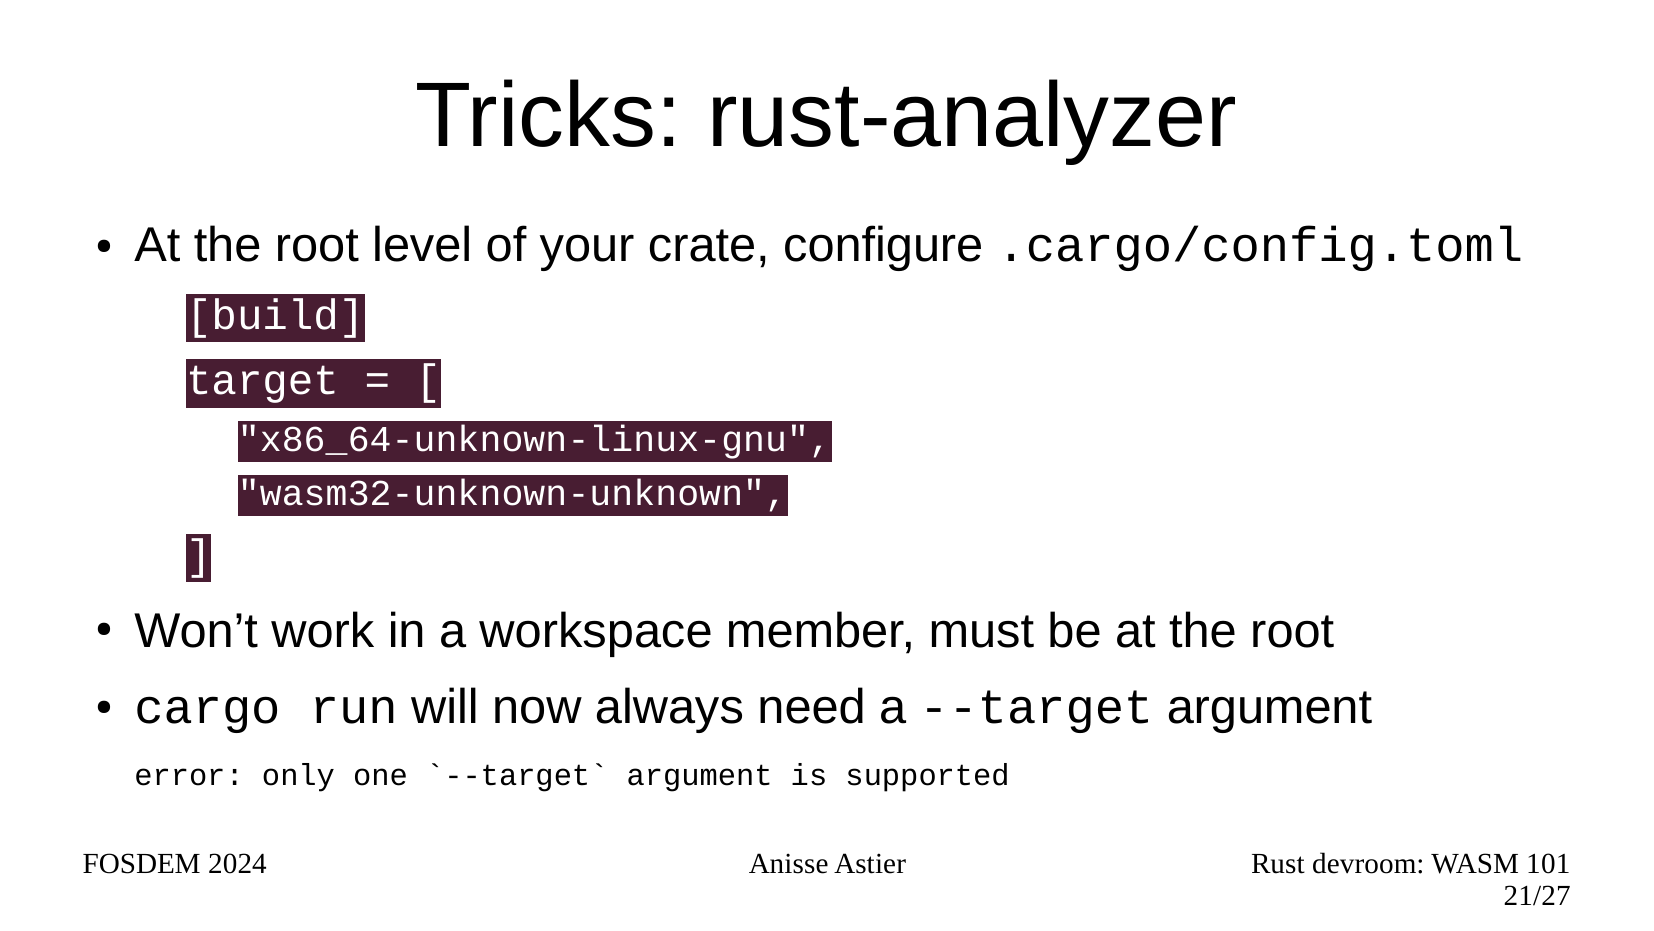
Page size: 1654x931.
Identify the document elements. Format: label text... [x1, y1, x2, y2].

title Tricks: rust-analyzer [82, 37, 1571, 193]
list At the root level of your crate, configure .cargo/config.toml [build] target = [ "x86_64-unknown-linux-gnu", "wasm32-unknown-unknown", ] Won’t work in a workspace member, must be at the root cargo run will now always need a --target argument error: only one `--target` argument is supported [82, 217, 1571, 798]
